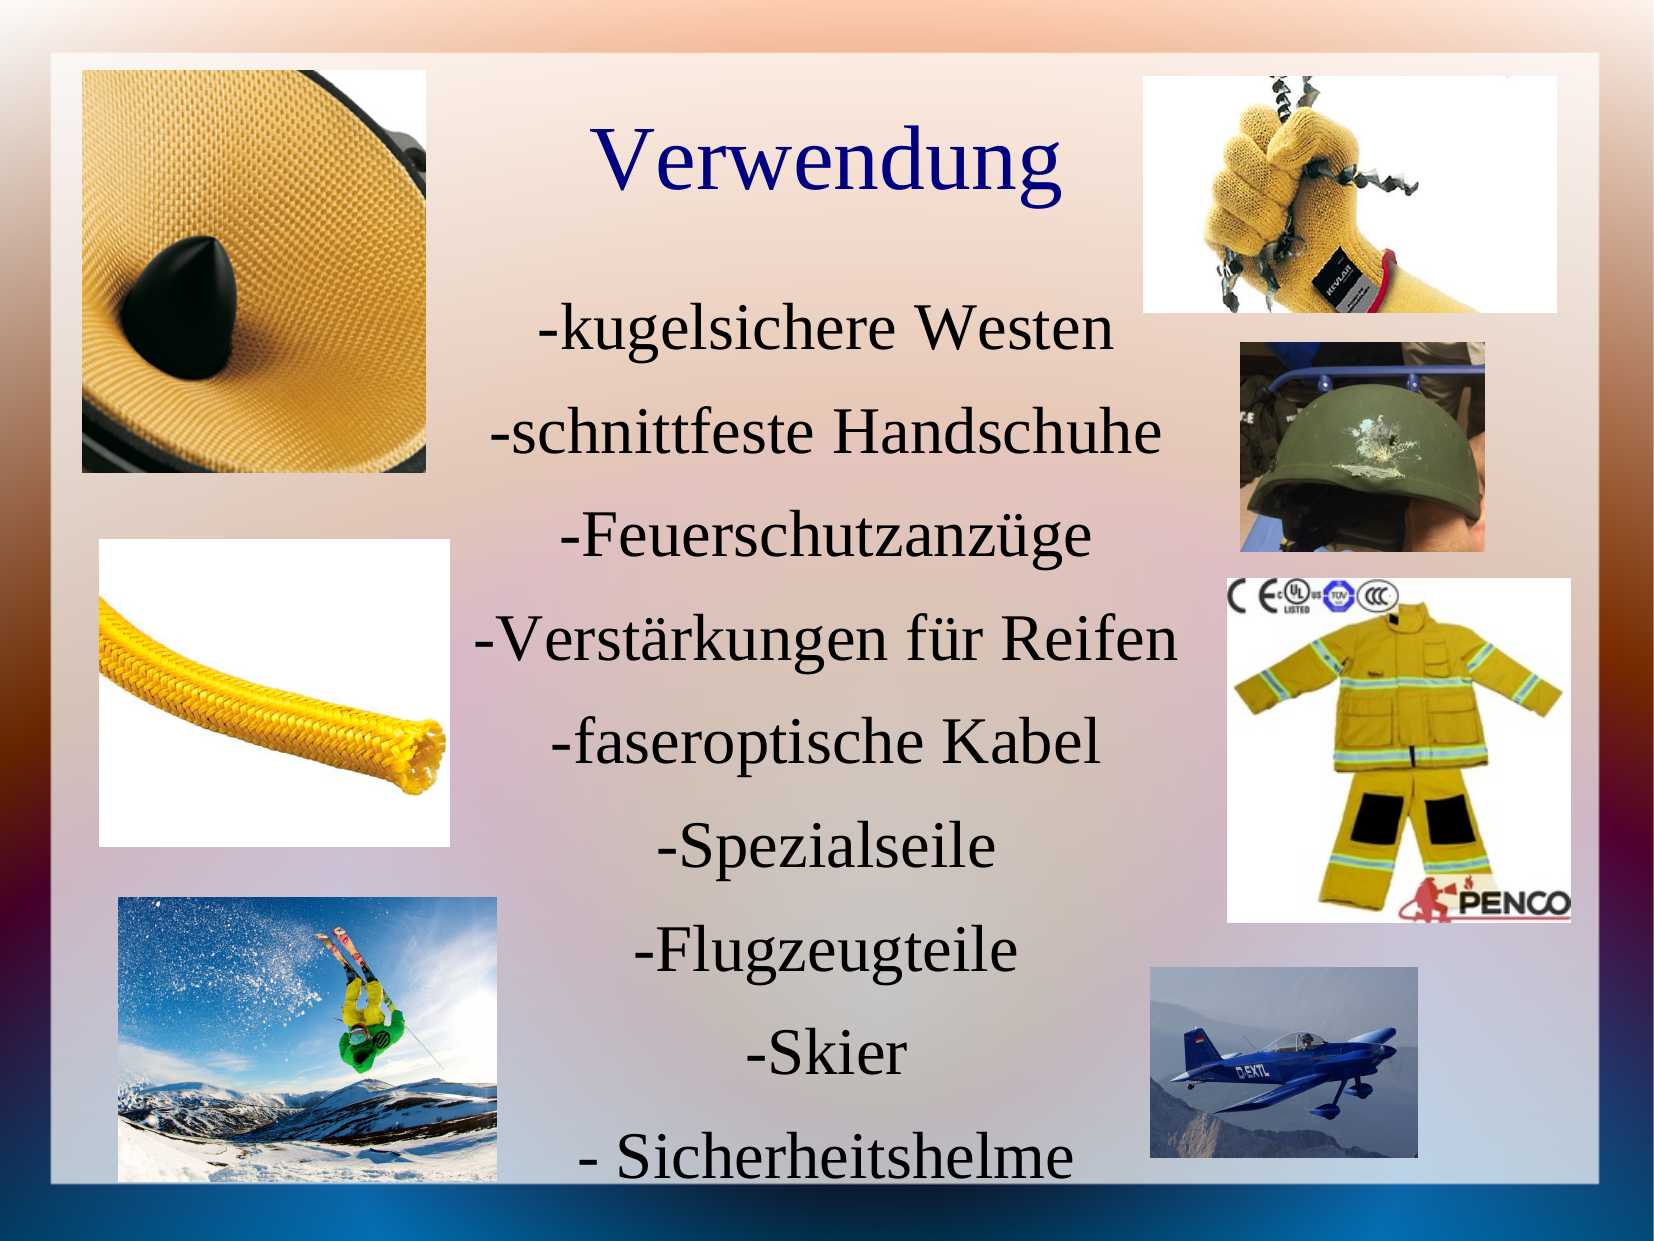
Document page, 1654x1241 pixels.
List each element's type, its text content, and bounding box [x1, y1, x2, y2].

picture [0, 0, 1654, 1241]
list -kugelsichere Westen -schnittfeste Handschuhe -Feuerschutzanzüge -Verstärkungen für Reifen -faseroptische Kabel -Spezialseile -Flugzeugteile -Skier - Sicherheitshelme [82, 290, 1571, 1195]
title Verwendung [82, 55, 1571, 263]
